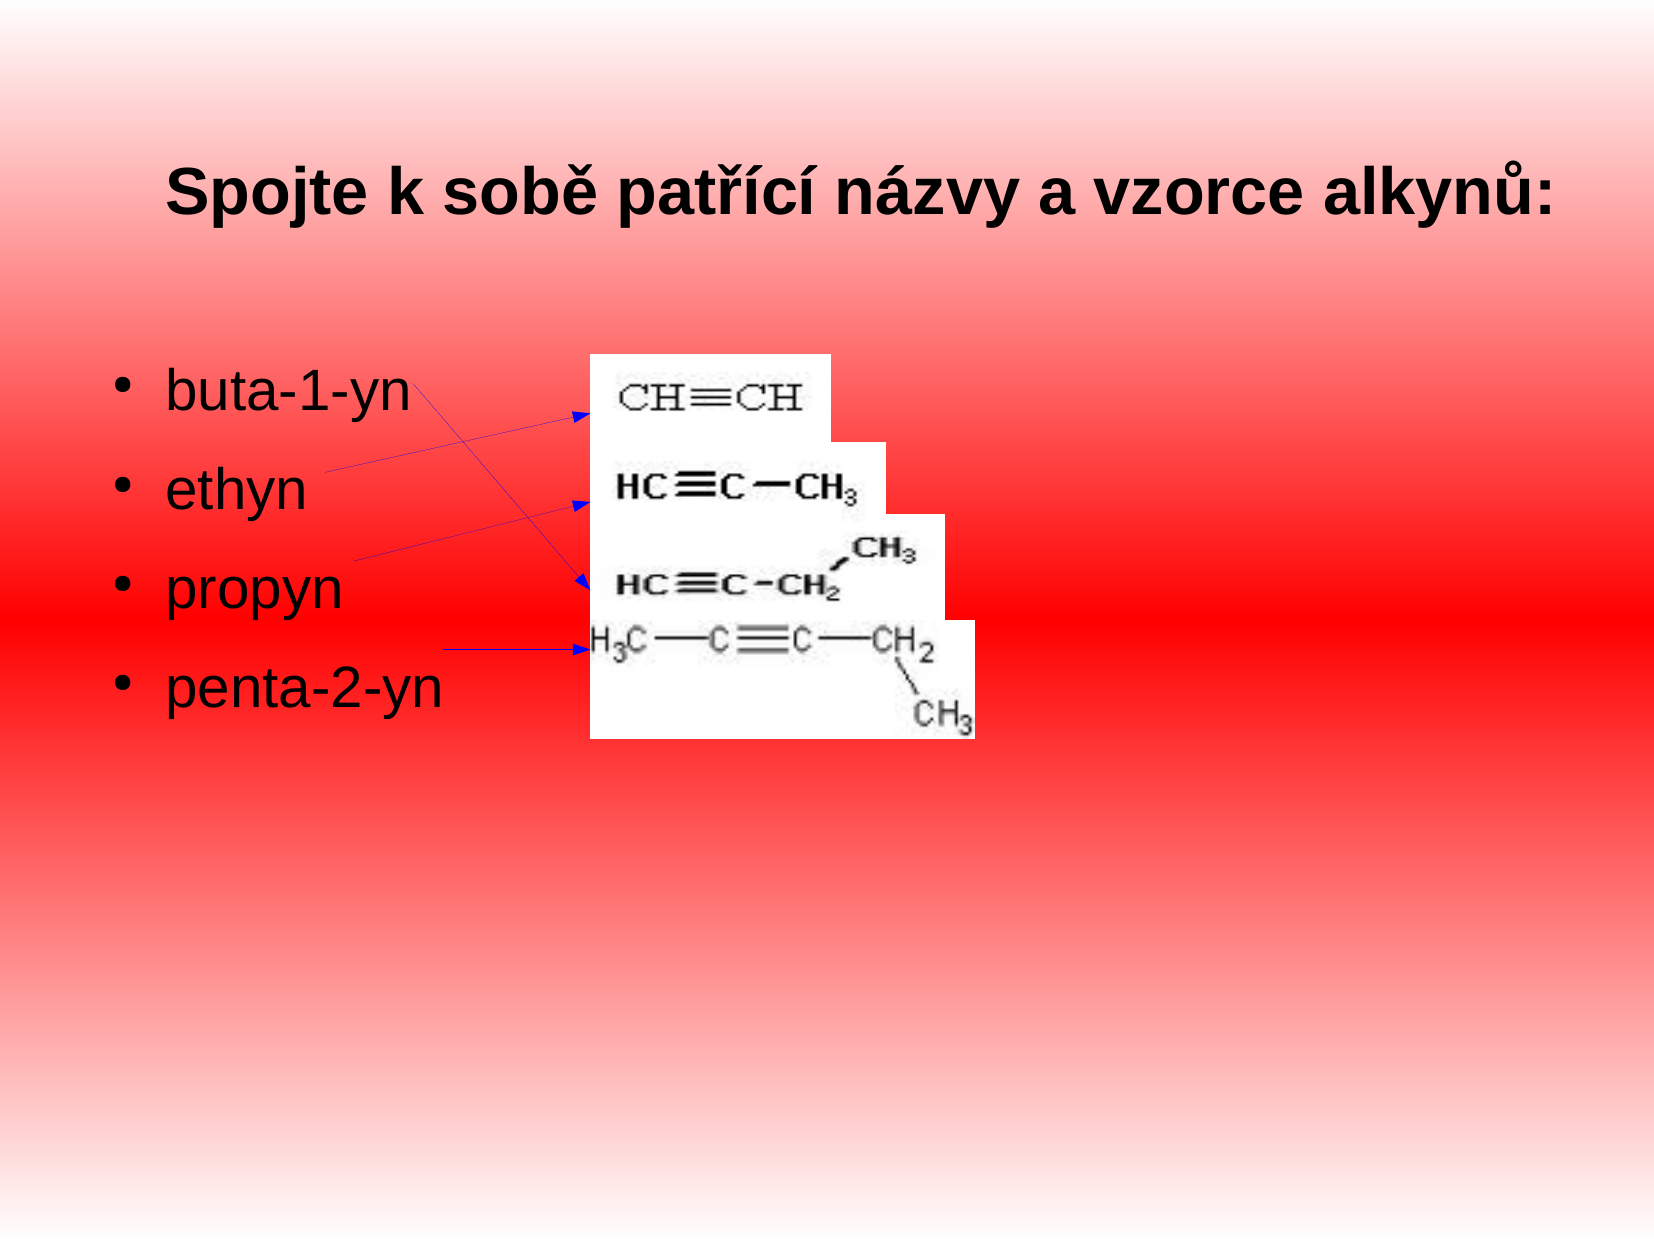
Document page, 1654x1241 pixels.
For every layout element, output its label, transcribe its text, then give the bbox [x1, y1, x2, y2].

list Spojte k sobě patřící názvy a vzorce alkynů: buta-1-yn ethyn propyn penta-2-yn [76, 147, 1565, 967]
picture [590, 354, 975, 739]
